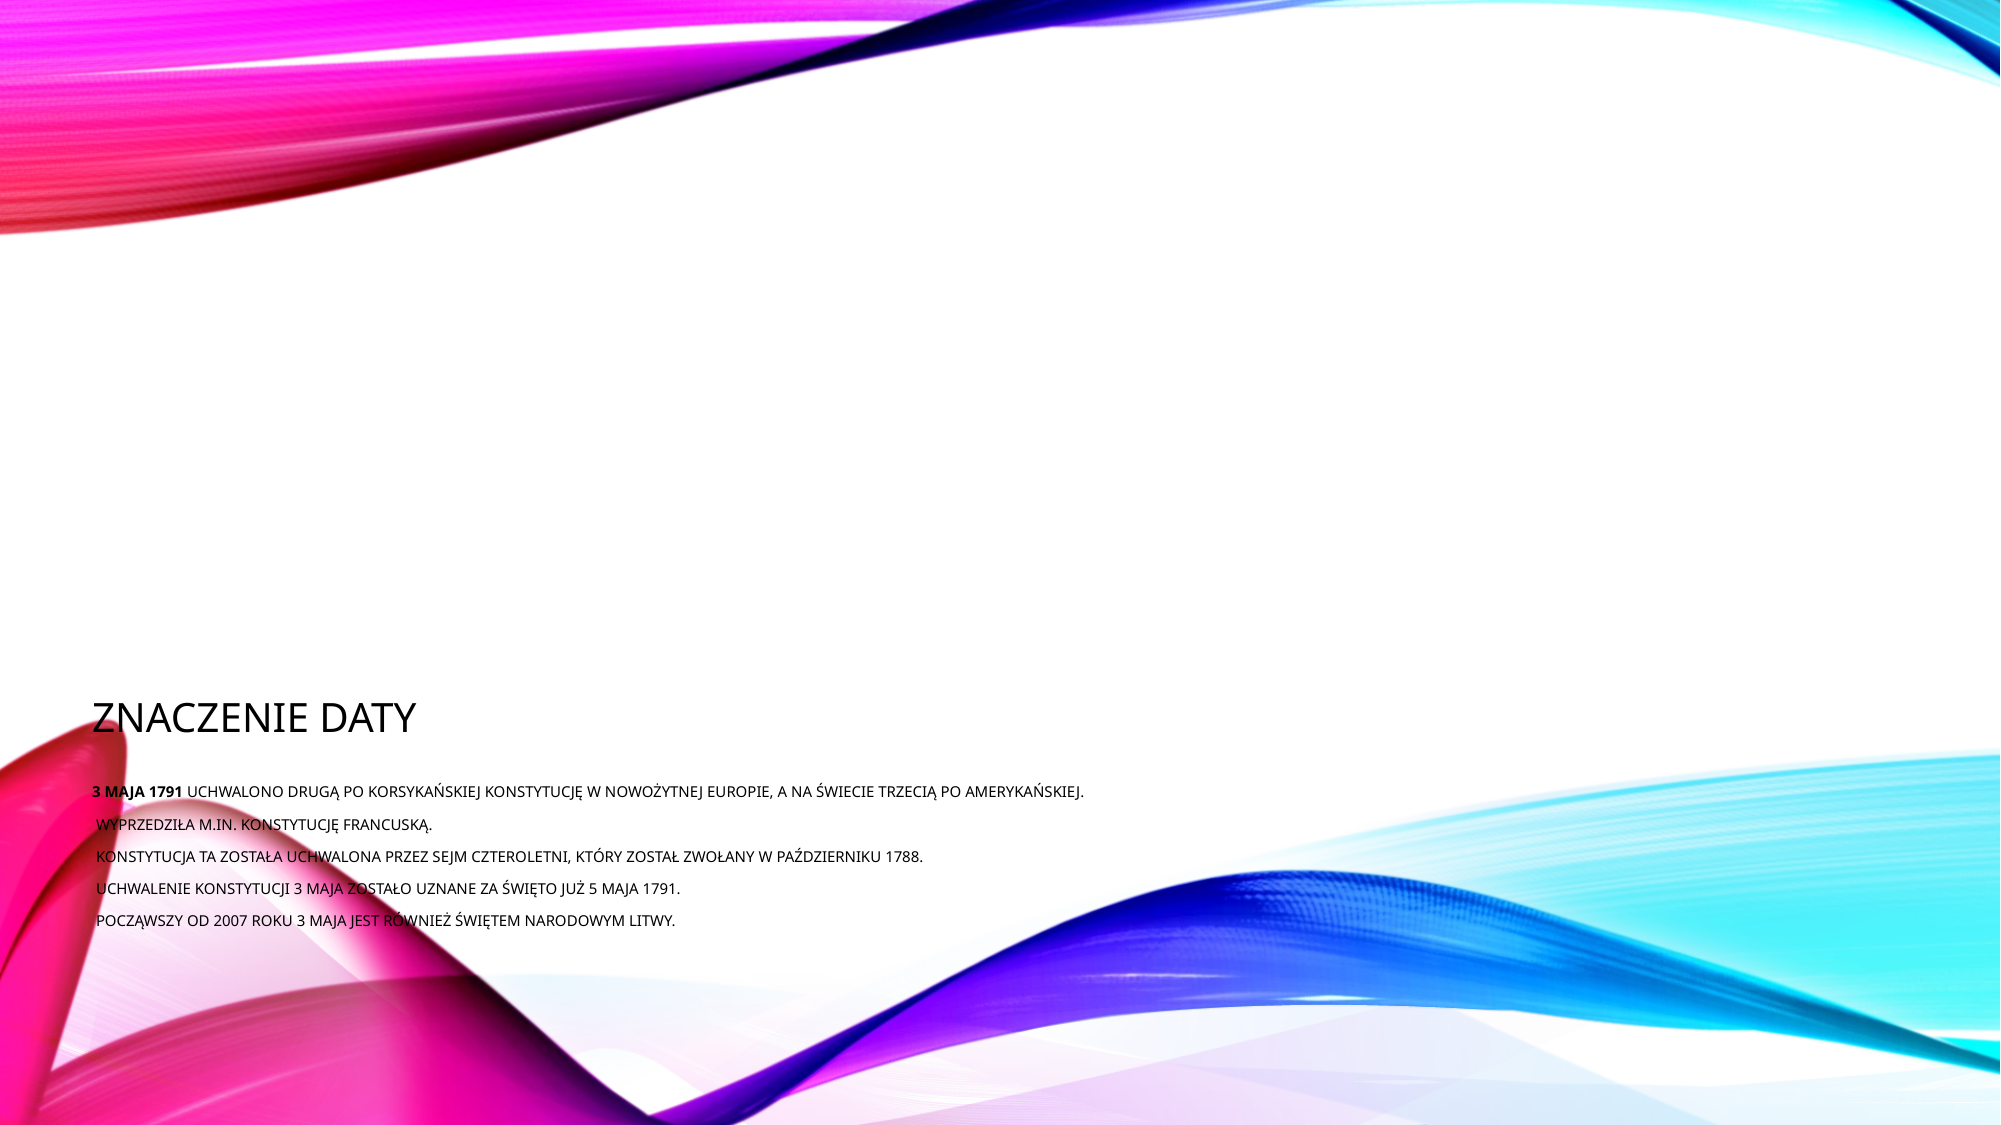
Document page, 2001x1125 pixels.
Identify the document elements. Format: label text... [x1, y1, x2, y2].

title Znaczenie daty 3 maja 1791 uchwalono drugą po korsykańskiej konstytucję w nowożytnej Europie, a na świecie trzecią po amerykańskiej. Wyprzedziła m.in. konstytucję francuską. Konstytucja ta została uchwalona przez Sejm Czteroletni, który został zwołany w październiku 1788. Uchwalenie Konstytucji 3 maja zostało uznane za święto już 5 maja 1791. Począwszy od 2007 roku 3 maja jest również świętem narodowym Litwy. [77, 337, 1775, 938]
picture [1795, 1002, 1807, 1006]
picture [0, 0, 2000, 237]
picture [1623, 717, 2000, 1061]
picture [0, 717, 2000, 1125]
